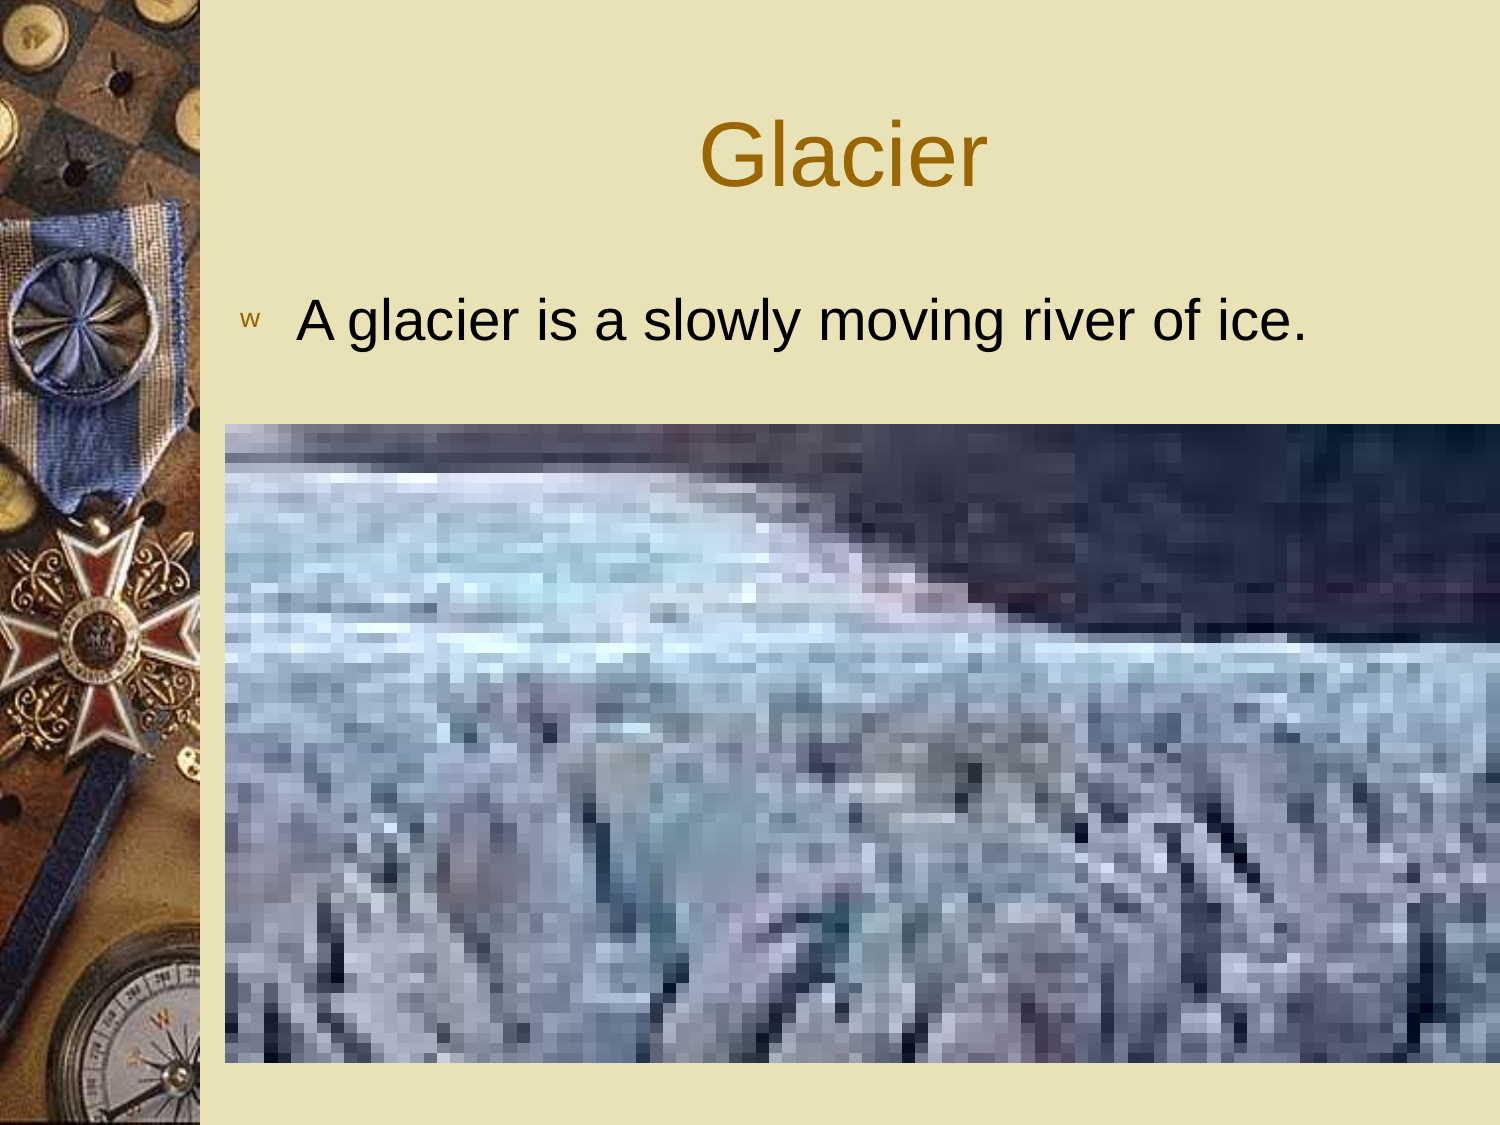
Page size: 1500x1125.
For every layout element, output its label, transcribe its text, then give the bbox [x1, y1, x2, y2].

picture [0, 0, 200, 1125]
list A glacier is a slowly moving river of ice. [225, 275, 1500, 424]
title Glacier [225, 87, 1463, 275]
picture [225, 424, 1500, 1063]
